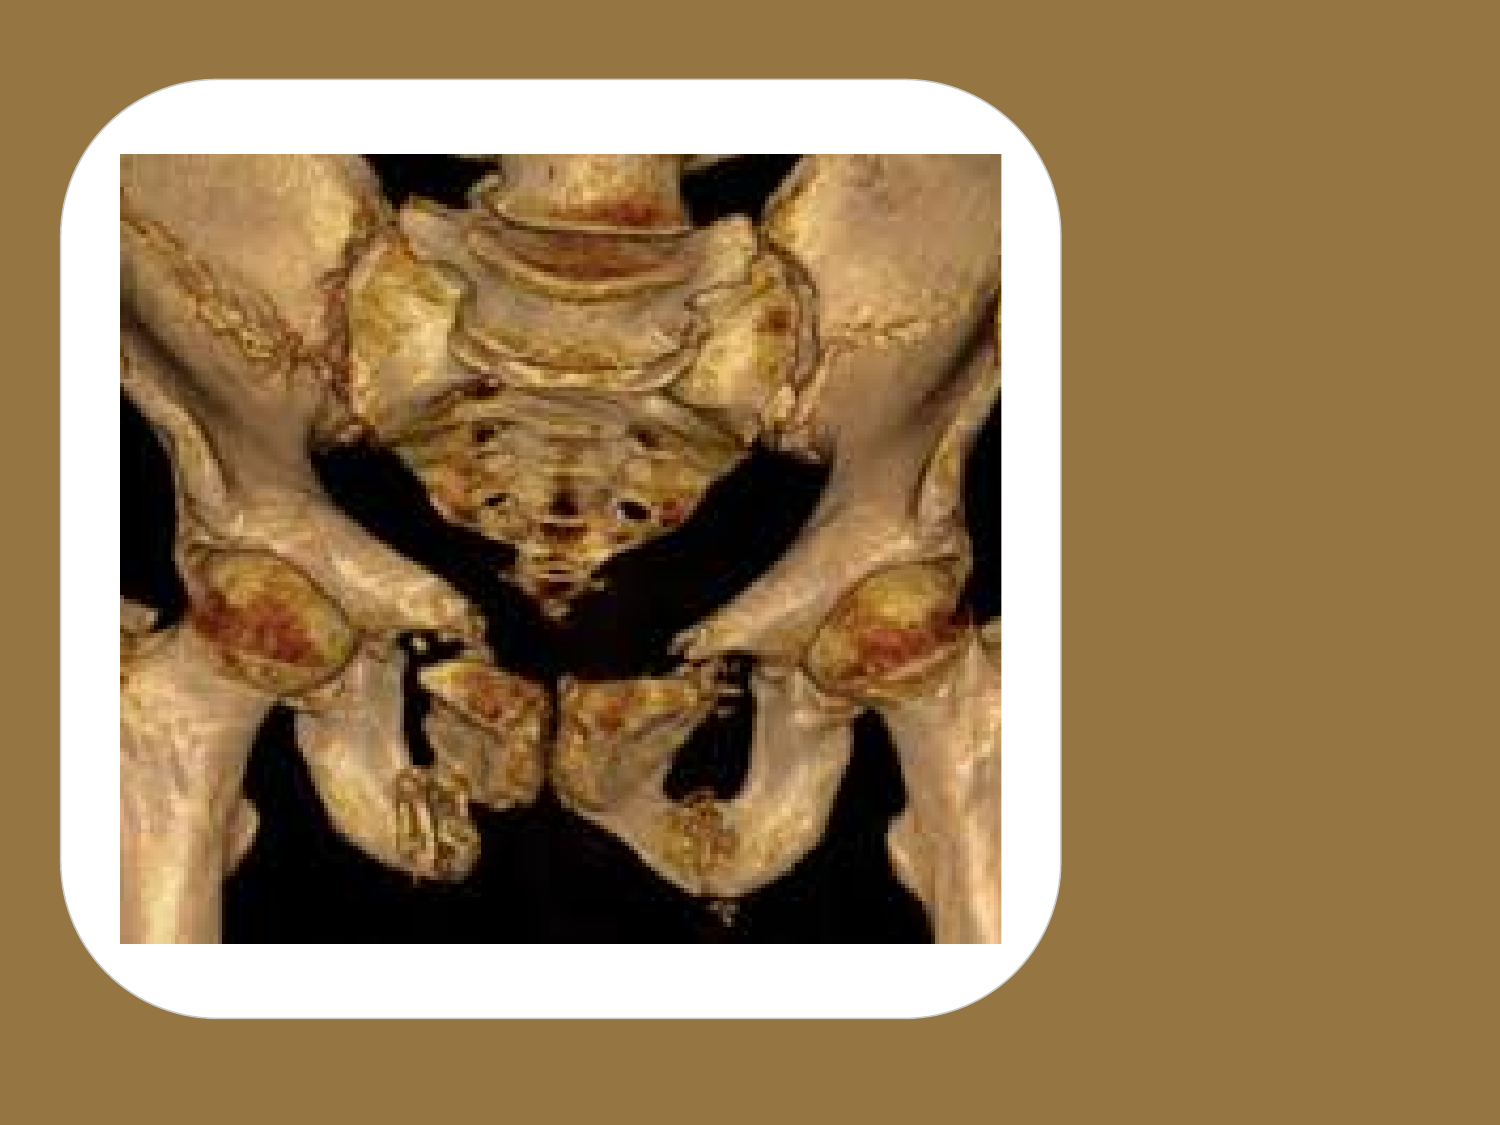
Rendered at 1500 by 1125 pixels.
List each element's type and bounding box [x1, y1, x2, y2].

text_box [0, 0, 1500, 1125]
picture [120, 154, 1002, 944]
